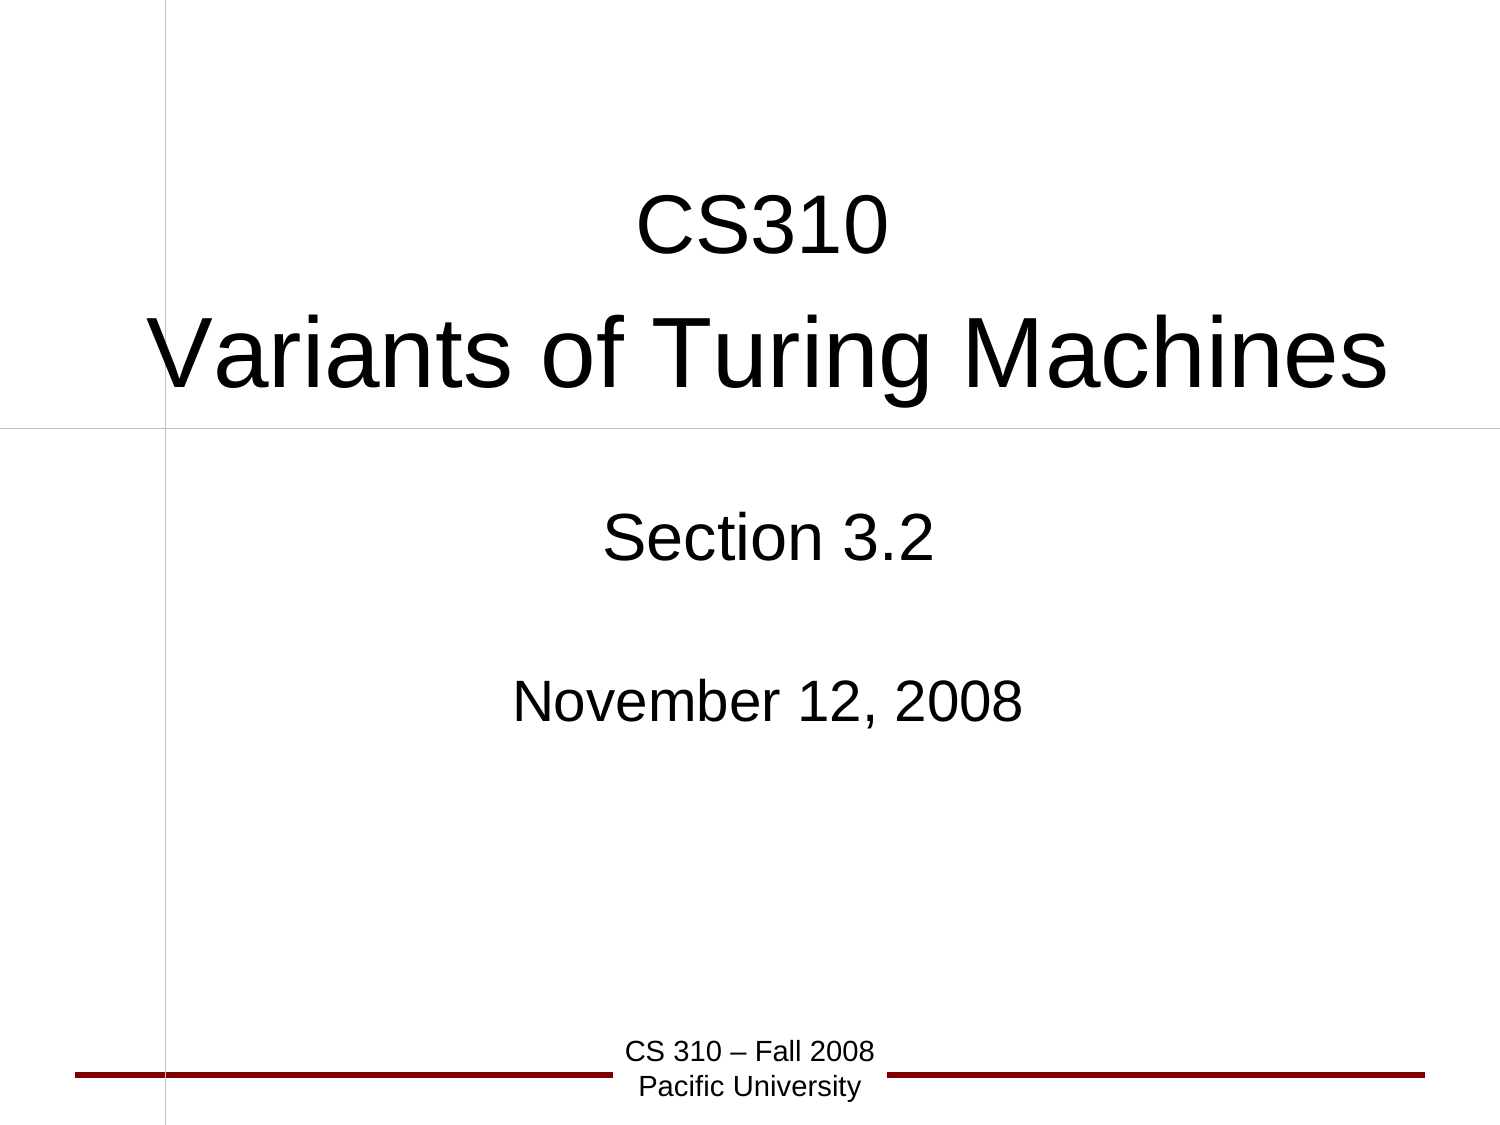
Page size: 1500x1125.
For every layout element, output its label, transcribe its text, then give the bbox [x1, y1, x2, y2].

title CS310 [131, 49, 1394, 289]
subtitle Variants of Turing Machines Section 3.2 November 12, 2008 [99, 289, 1438, 902]
